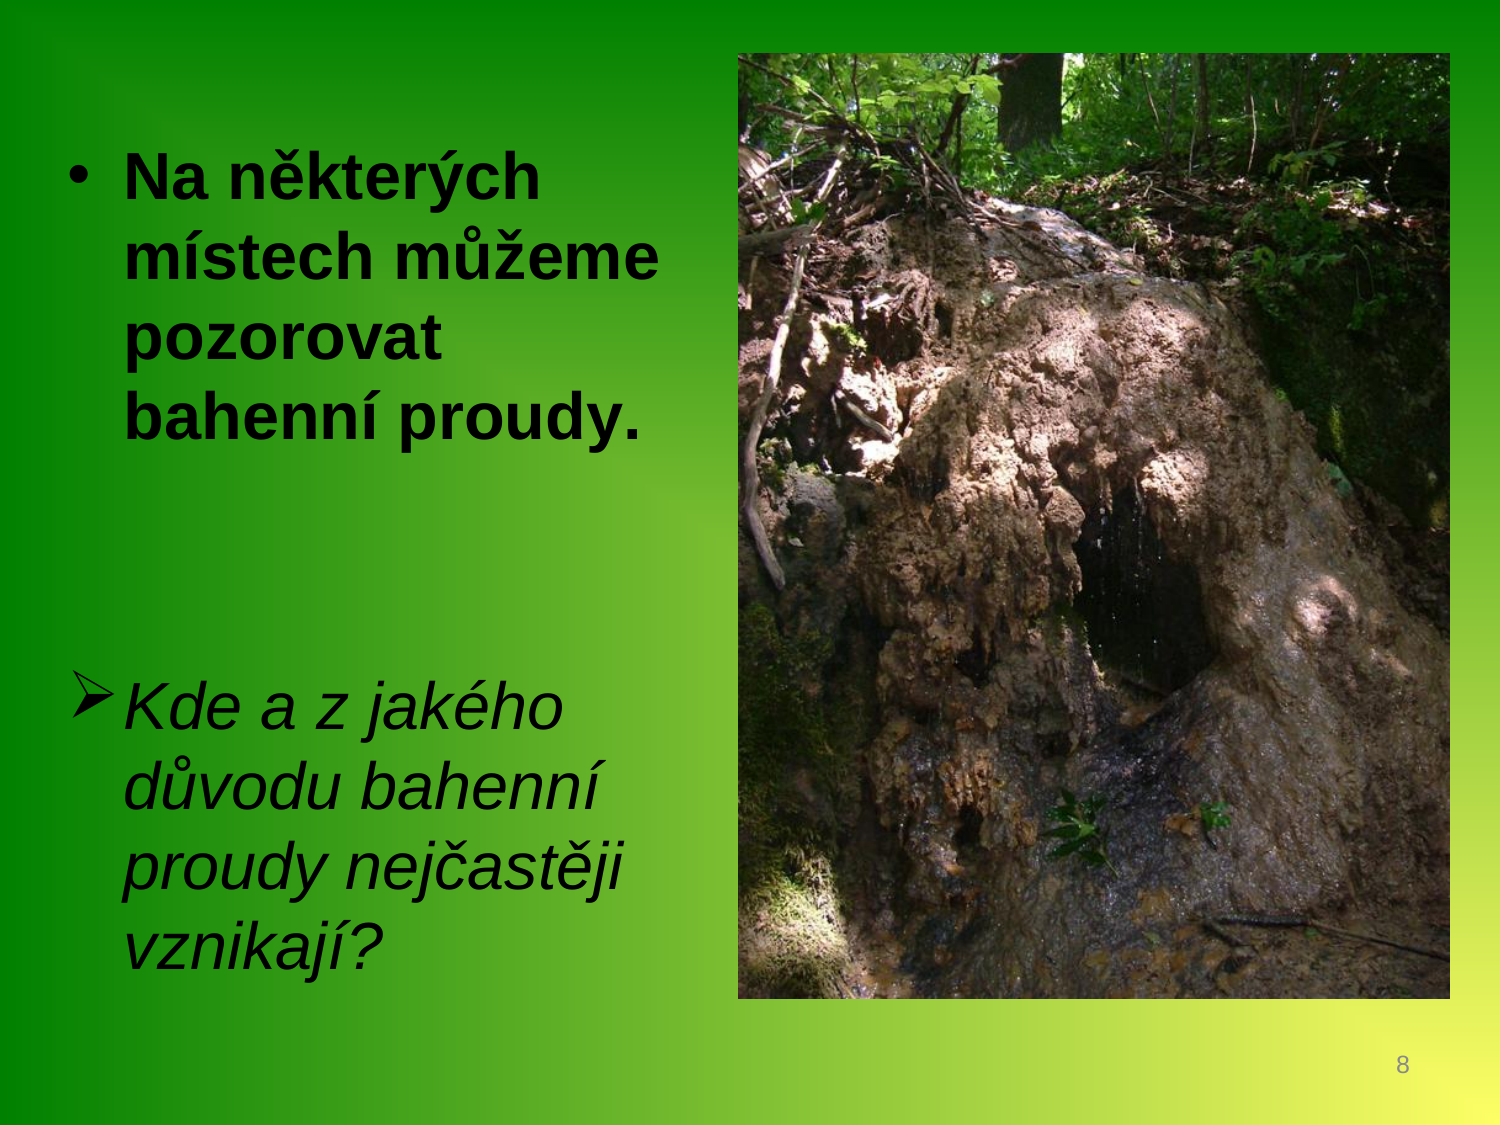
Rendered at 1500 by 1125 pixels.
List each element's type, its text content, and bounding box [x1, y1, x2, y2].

text_box Na některých místech můžeme pozorovat bahenní proudy. Kde a z jakého důvodu bahenní proudy nejčastěji vznikají? [53, 125, 681, 1024]
picture [0, 0, 1500, 1125]
text_box <číslo> [1074, 1024, 1425, 1103]
